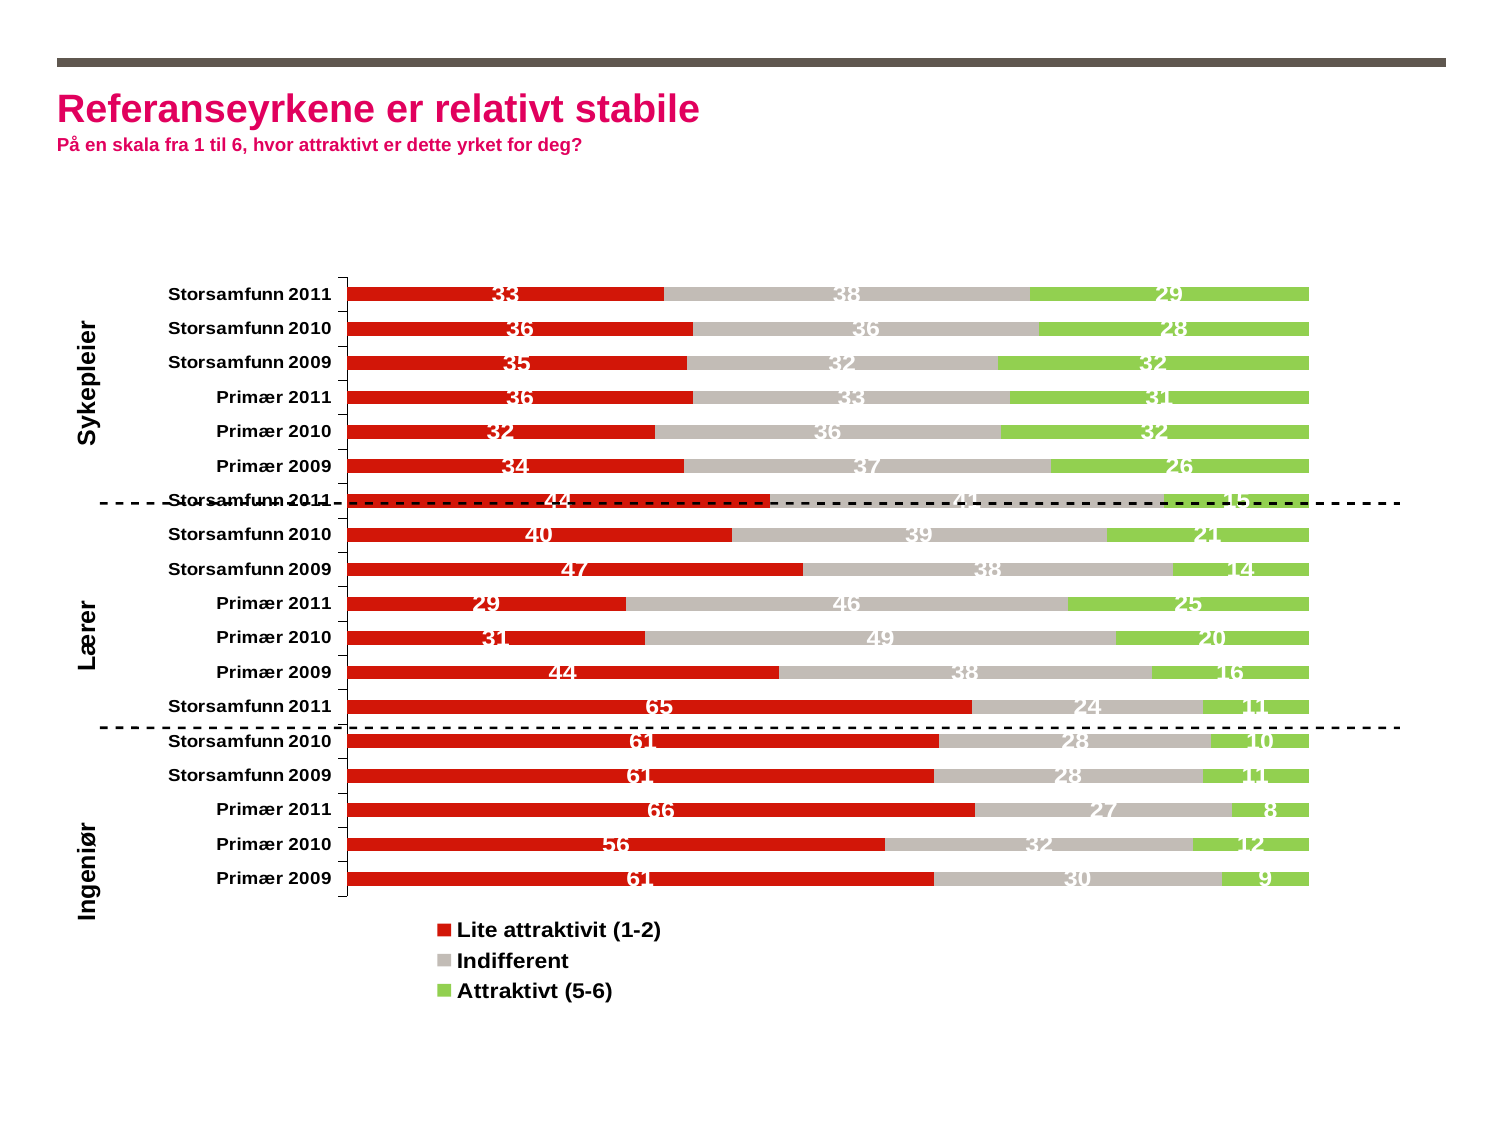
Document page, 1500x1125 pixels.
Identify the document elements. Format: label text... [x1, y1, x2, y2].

text_box Lærer [62, 450, 123, 687]
text_box Sykepleier [62, 224, 123, 450]
chart [150, 262, 1325, 1009]
text_box Ingeniør [62, 699, 123, 937]
title Referanseyrkene er relativt stabile På en skala fra 1 til 6, hvor attraktivt er dette yrket for deg? [56, 78, 1289, 141]
